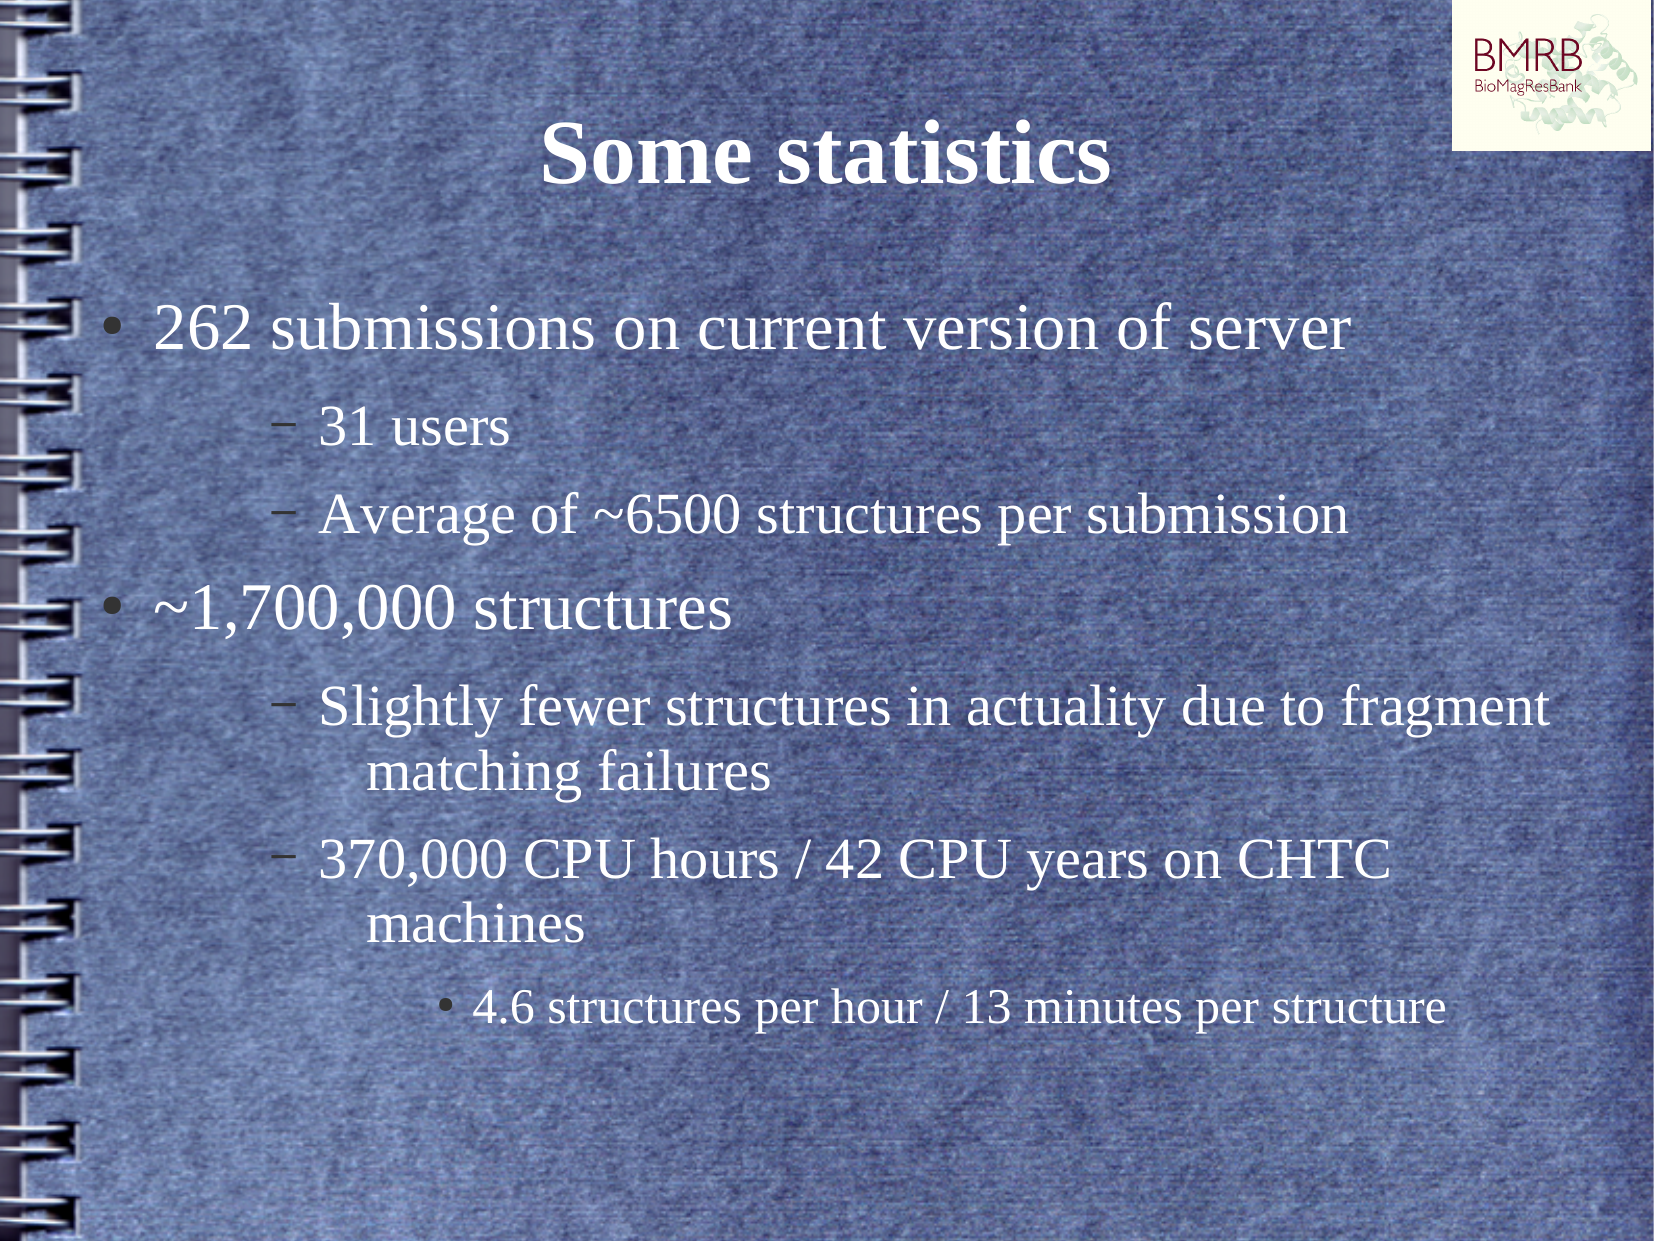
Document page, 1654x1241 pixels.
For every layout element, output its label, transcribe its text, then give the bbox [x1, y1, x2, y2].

title Some statistics [82, 49, 1571, 257]
picture [0, 0, 1654, 1241]
list 262 submissions on current version of server 31 users Average of ~6500 structures per submission ~1,700,000 structures Slightly fewer structures in actuality due to fragment matching failures 370,000 CPU hours / 42 CPU years on CHTC machines 4.6 structures per hour / 13 minutes per structure [82, 290, 1571, 1109]
